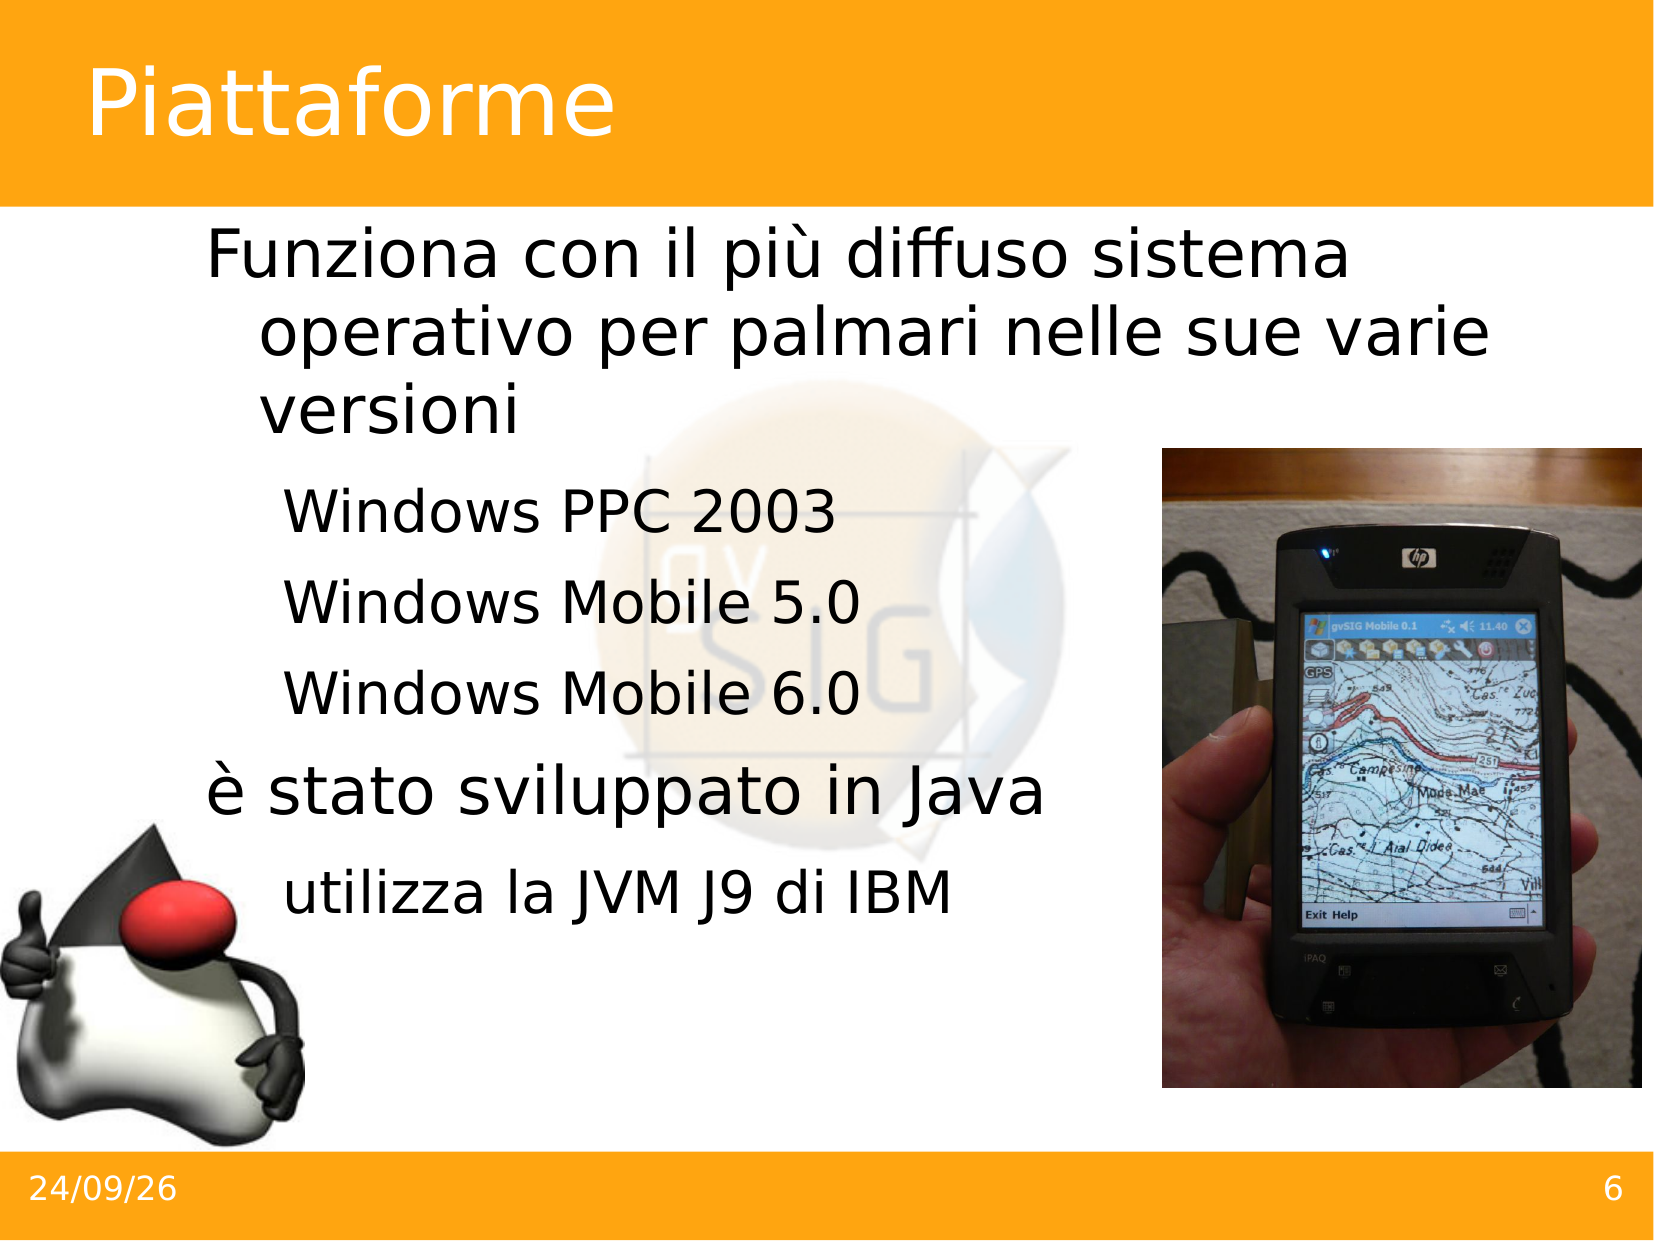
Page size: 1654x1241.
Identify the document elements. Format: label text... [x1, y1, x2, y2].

list Funziona con il più diffuso sistema operativo per palmari nelle sue varie versioni Windows PPC 2003 Windows Mobile 5.0 Windows Mobile 6.0 è stato sviluppato in Java utilizza la JVM J9 di IBM [187, 215, 1555, 1019]
picture [0, 819, 305, 1150]
picture [1162, 448, 1642, 1088]
title Piattaforme [84, 0, 1573, 207]
